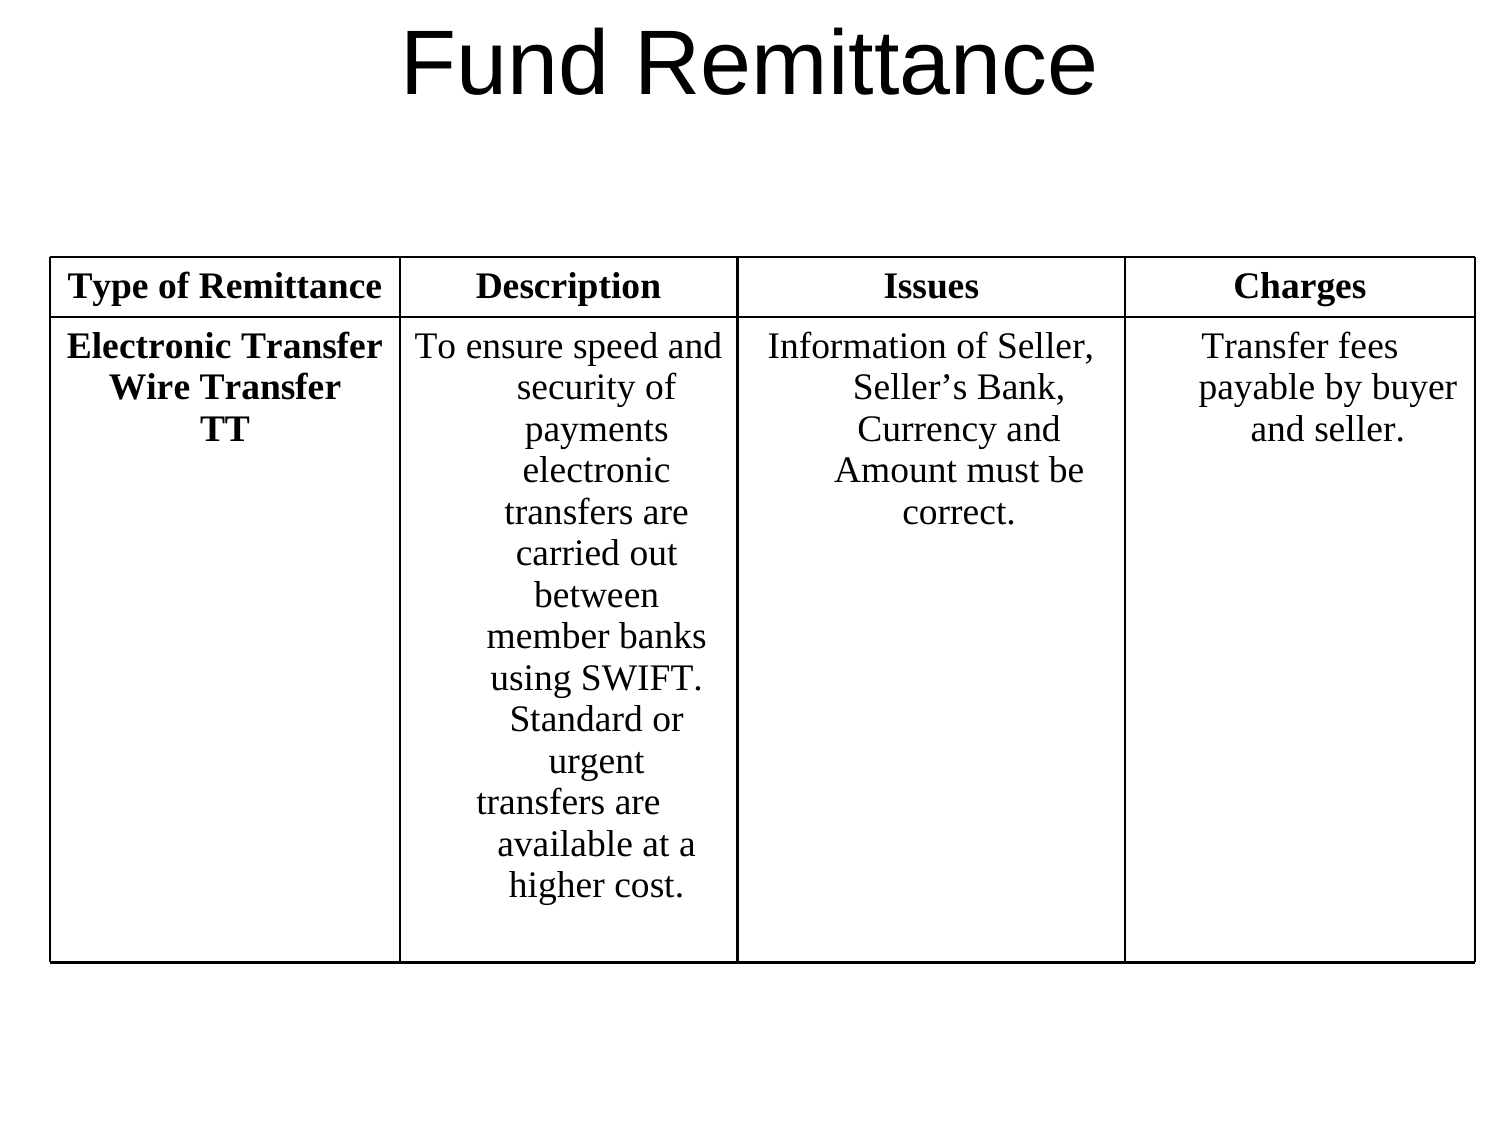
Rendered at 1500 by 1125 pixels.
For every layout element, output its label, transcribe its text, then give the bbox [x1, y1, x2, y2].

text_box Electronic Transfer Wire Transfer TT [51, 318, 399, 961]
text_box Description [401, 258, 736, 316]
text_box To ensure speed and security of payments electronic transfers are carried out between member banks using SWIFT. Standard or urgent transfers are available at a higher cost. [401, 318, 736, 961]
text_box Transfer fees payable by buyer and seller. [1126, 318, 1474, 961]
text_box Charges [1126, 258, 1474, 316]
title Fund Remittance [75, 0, 1426, 126]
text_box Issues [739, 258, 1124, 316]
text_box Information of Seller, Seller’s Bank, Currency and Amount must be correct. [739, 318, 1124, 961]
text_box Type of Remittance [51, 258, 399, 316]
